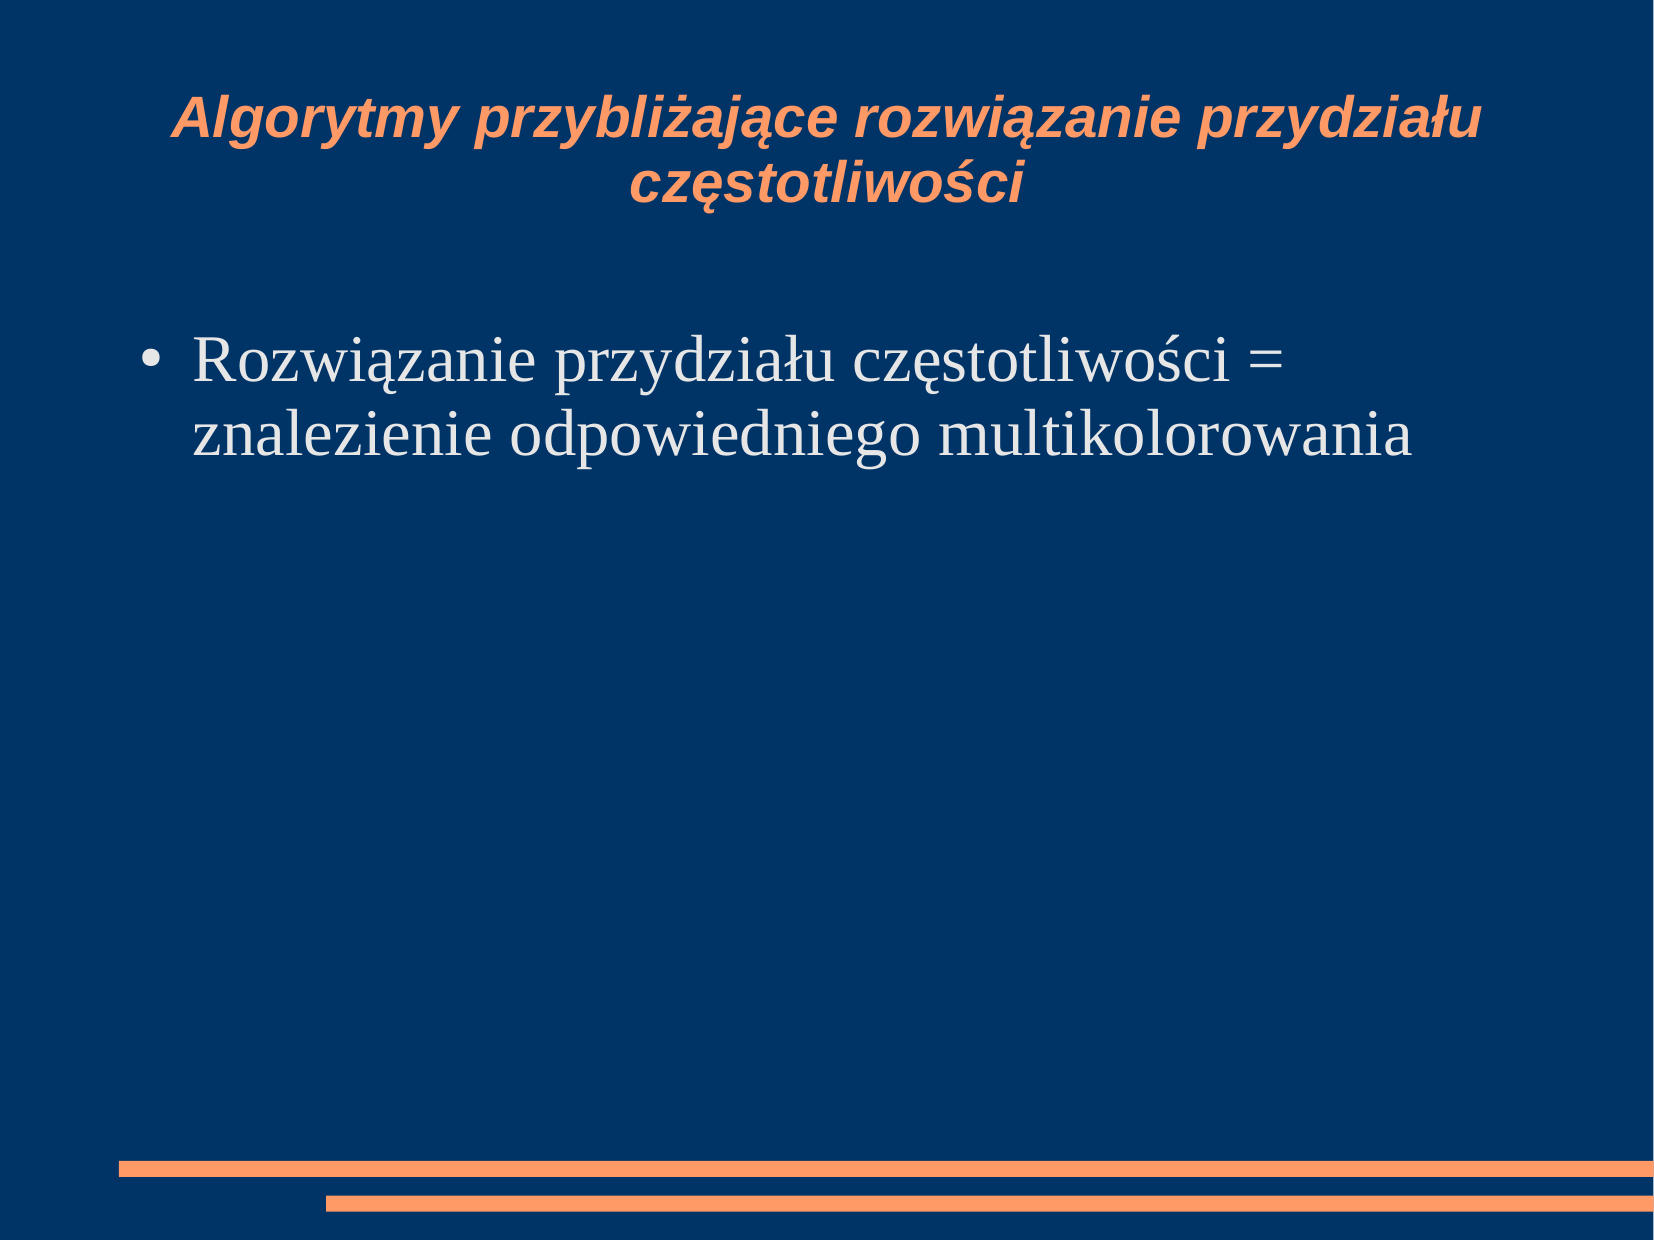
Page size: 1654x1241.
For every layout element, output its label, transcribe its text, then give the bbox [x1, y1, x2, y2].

title Algorytmy przybliżające rozwiązanie przydziału częstotliwości [121, 46, 1534, 254]
list Rozwiązanie przydziału częstotliwości = znalezienie odpowiedniego multikolorowania [121, 322, 1561, 1132]
